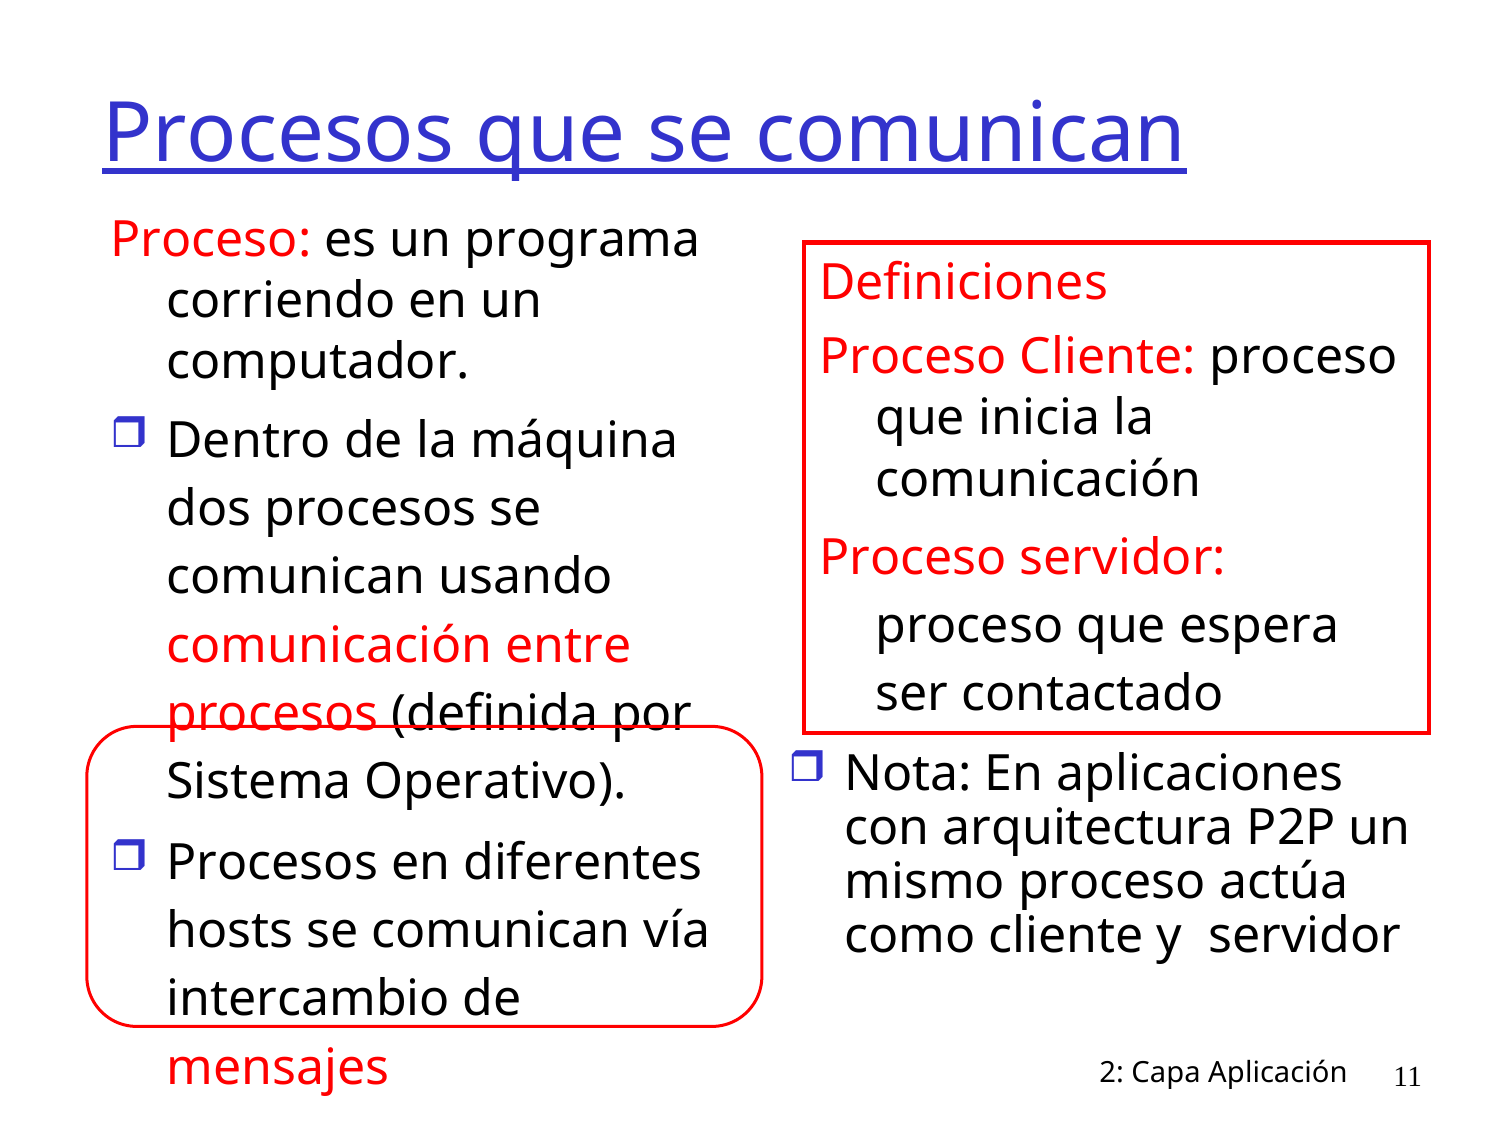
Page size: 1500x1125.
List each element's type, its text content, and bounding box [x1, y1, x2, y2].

list Proceso: es un programa corriendo en un computador. Dentro de la máquina dos procesos se comunican usando comunicación entre procesos (definida por Sistema Operativo). Procesos en diferentes hosts se comunican vía intercambio de mensajes [95, 728, 751, 989]
text_box Nota: En aplicaciones con arquitectura P2P un mismo proceso actúa como cliente y servidor [773, 739, 1429, 971]
list Proceso: es un programa corriendo en un computador. Dentro de la máquina dos procesos se comunican usando comunicación entre procesos (definida por Sistema Operativo). Procesos en diferentes hosts se comunican vía intercambio de mensajes [95, 199, 751, 744]
list Definiciones Proceso Cliente: proceso que inicia la comunicación Proceso servidor: proceso que espera ser contactado [804, 242, 1430, 675]
title Procesos que se comunican [87, 37, 1363, 225]
